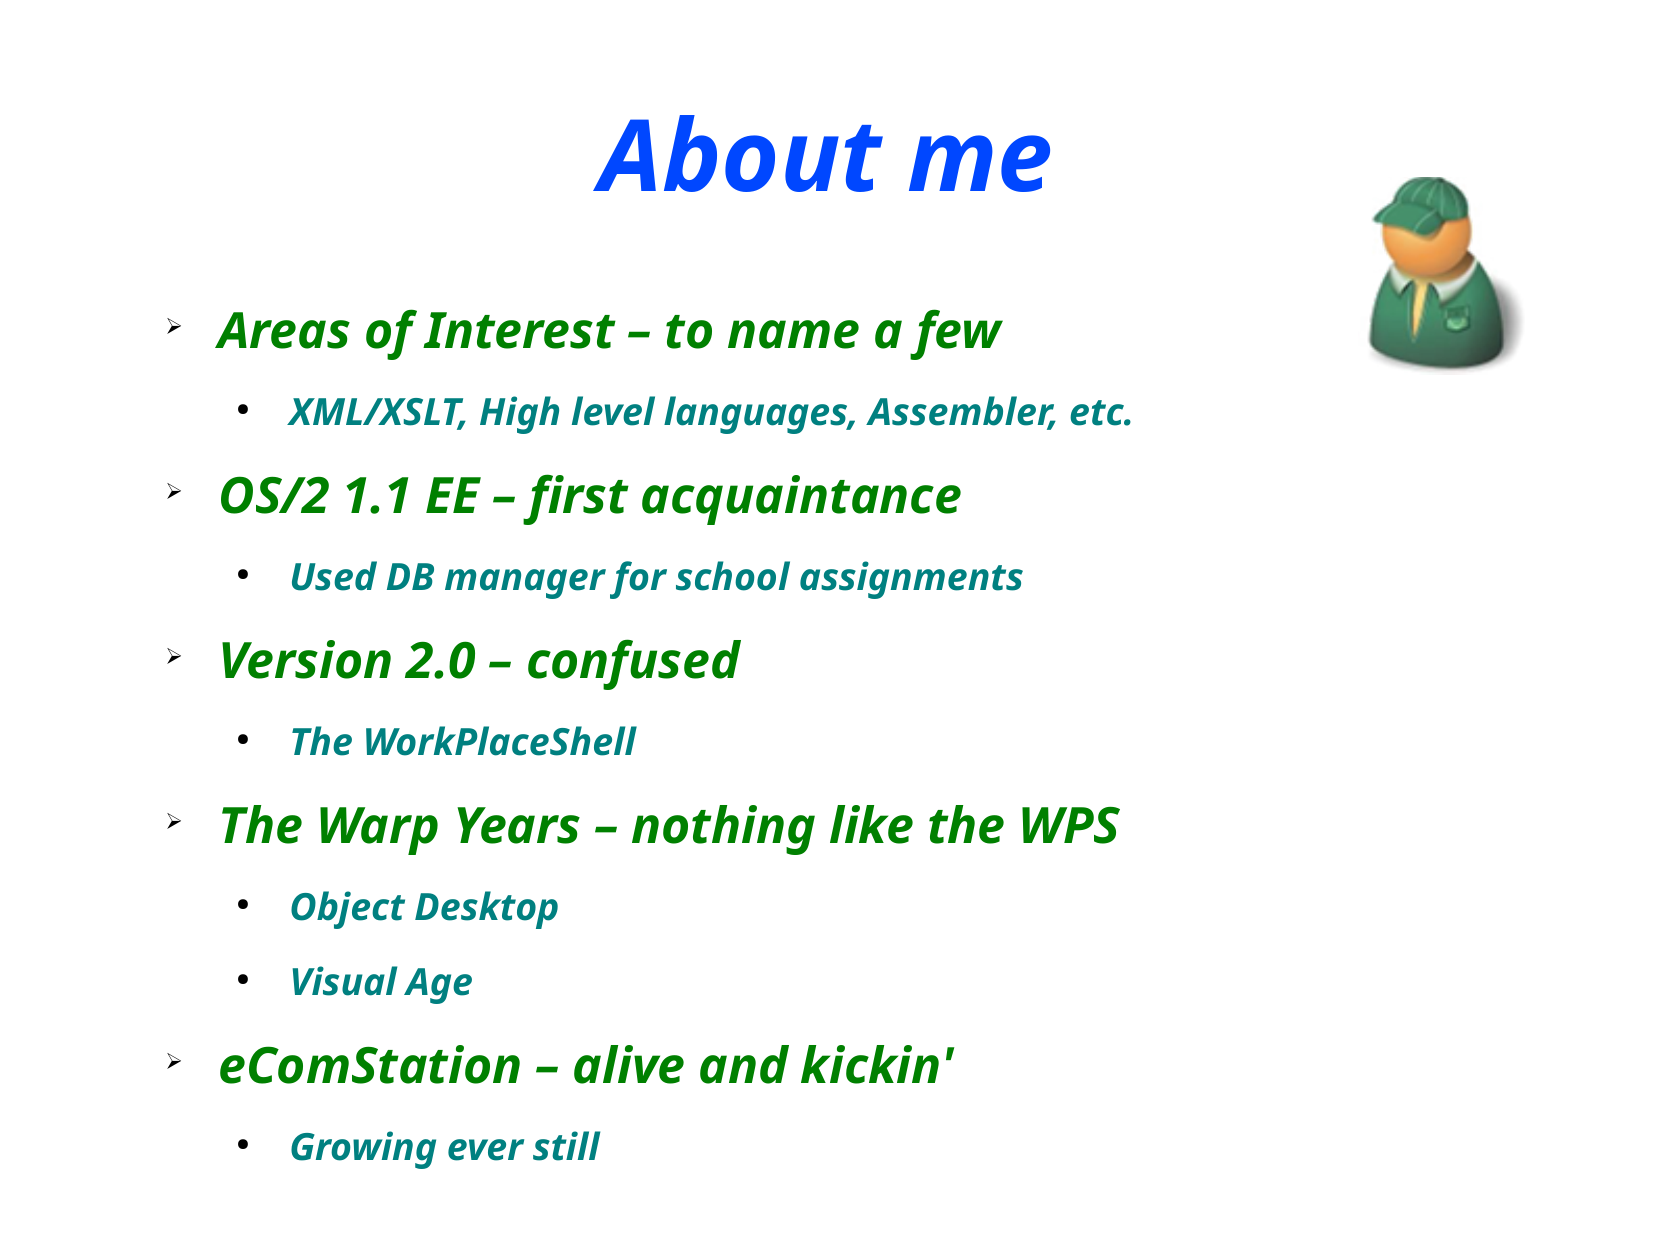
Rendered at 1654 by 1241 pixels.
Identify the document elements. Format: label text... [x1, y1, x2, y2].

list Areas of Interest – to name a few XML/XSLT, High level languages, Assembler, etc. OS/2 1.1 EE – first acquaintance Used DB manager for school assignments Version 2.0 – confused The WorkPlaceShell The Warp Years – nothing like the WPS Object Desktop Visual Age eComStation – alive and kickin' Growing ever still [147, 295, 1477, 1123]
picture [1358, 177, 1550, 375]
title About me [82, 49, 1571, 257]
